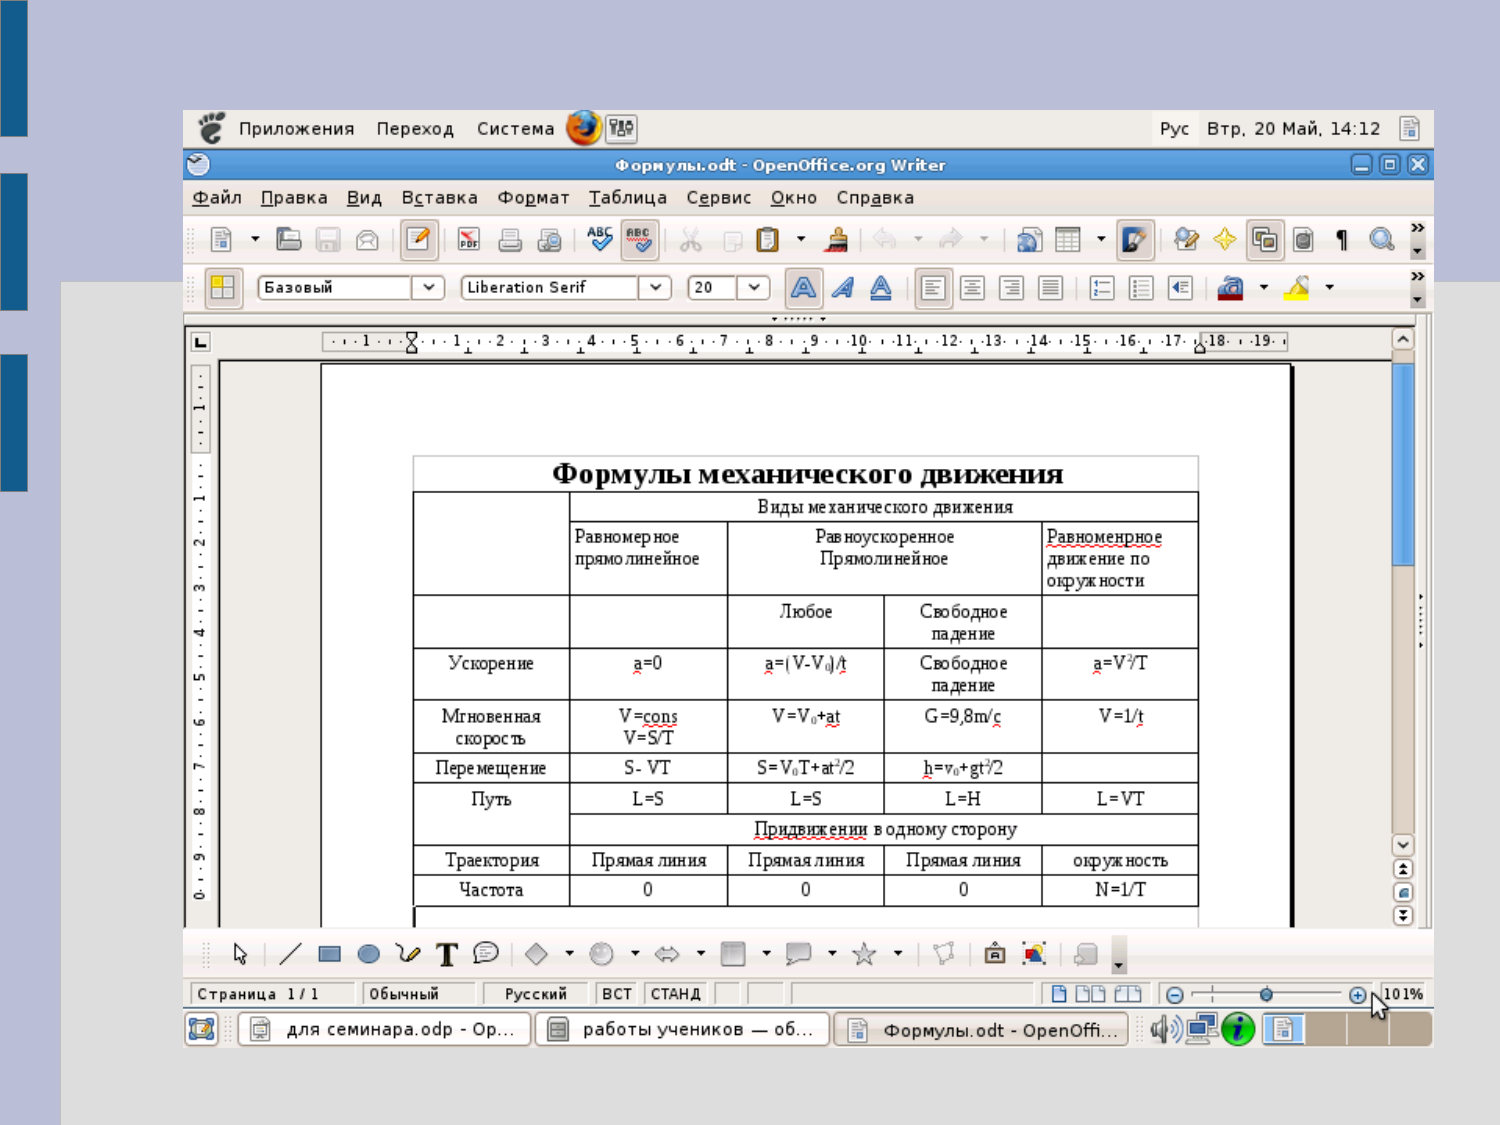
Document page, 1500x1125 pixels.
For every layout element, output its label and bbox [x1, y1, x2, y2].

picture [183, 110, 1434, 1048]
